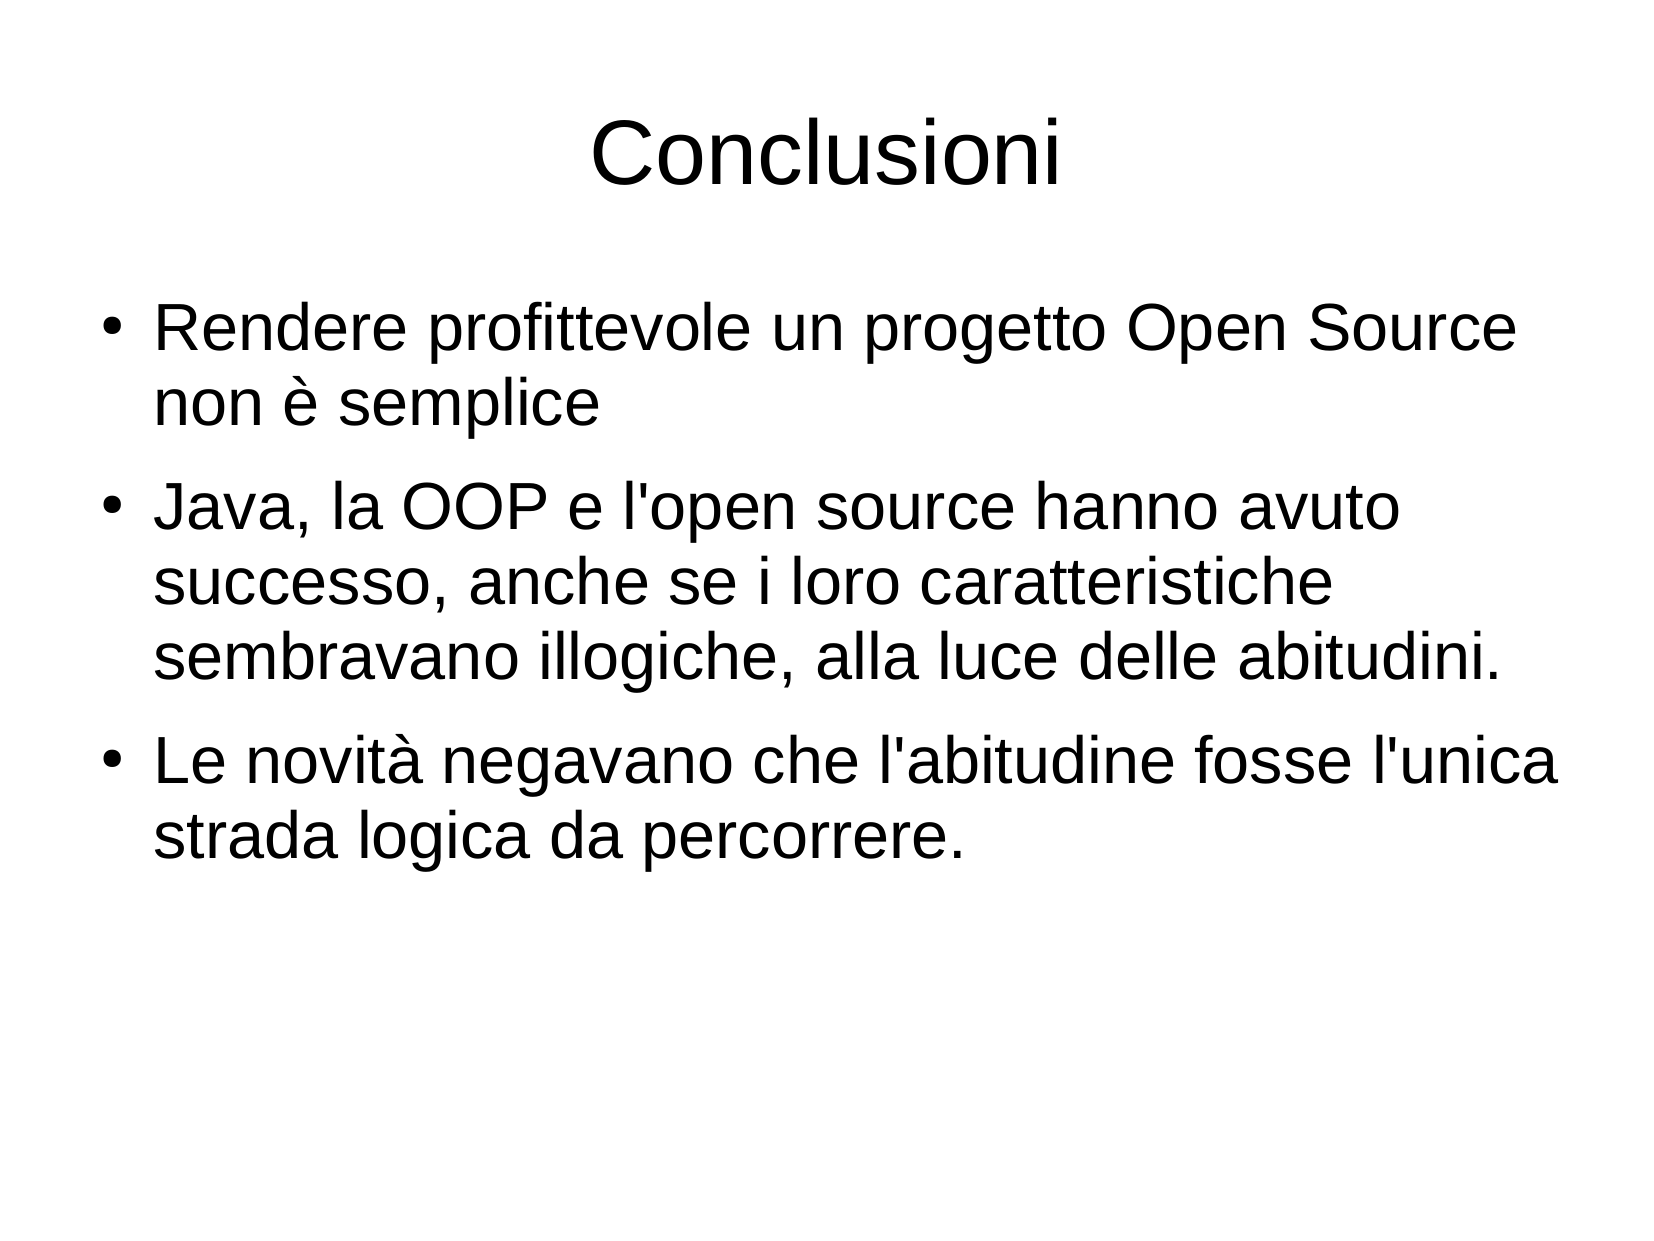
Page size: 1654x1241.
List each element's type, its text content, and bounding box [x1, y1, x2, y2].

list Rendere profittevole un progetto Open Source non è semplice Java, la OOP e l'open source hanno avuto successo, anche se i loro caratteristiche sembravano illogiche, alla luce delle abitudini. Le novità negavano che l'abitudine fosse l'unica strada logica da percorrere. [82, 290, 1571, 1109]
title Conclusioni [82, 49, 1571, 257]
